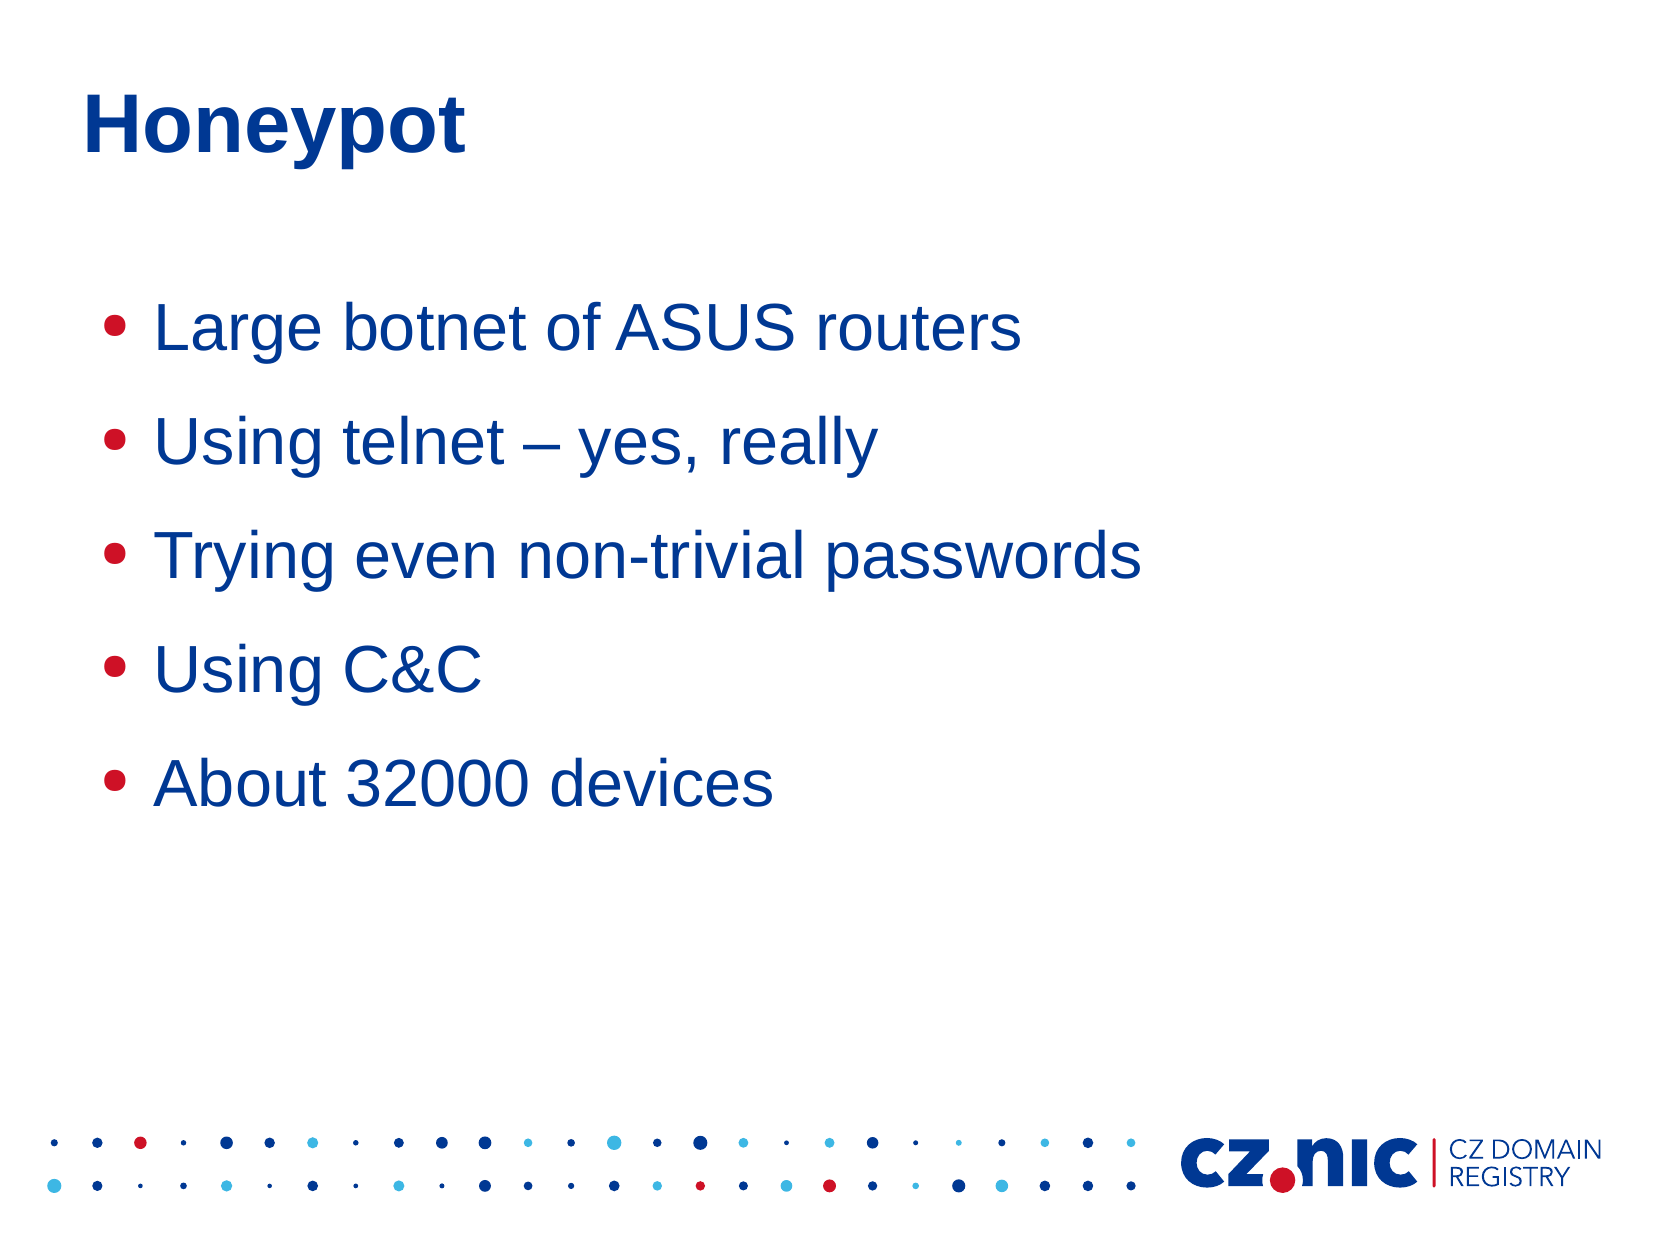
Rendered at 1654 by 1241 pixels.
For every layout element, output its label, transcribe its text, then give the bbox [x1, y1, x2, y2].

list Large botnet of ASUS routers Using telnet – yes, really Trying even non-trivial passwords Using C&C About 32000 devices [82, 290, 1571, 1010]
title Honeypot [82, 70, 1571, 178]
